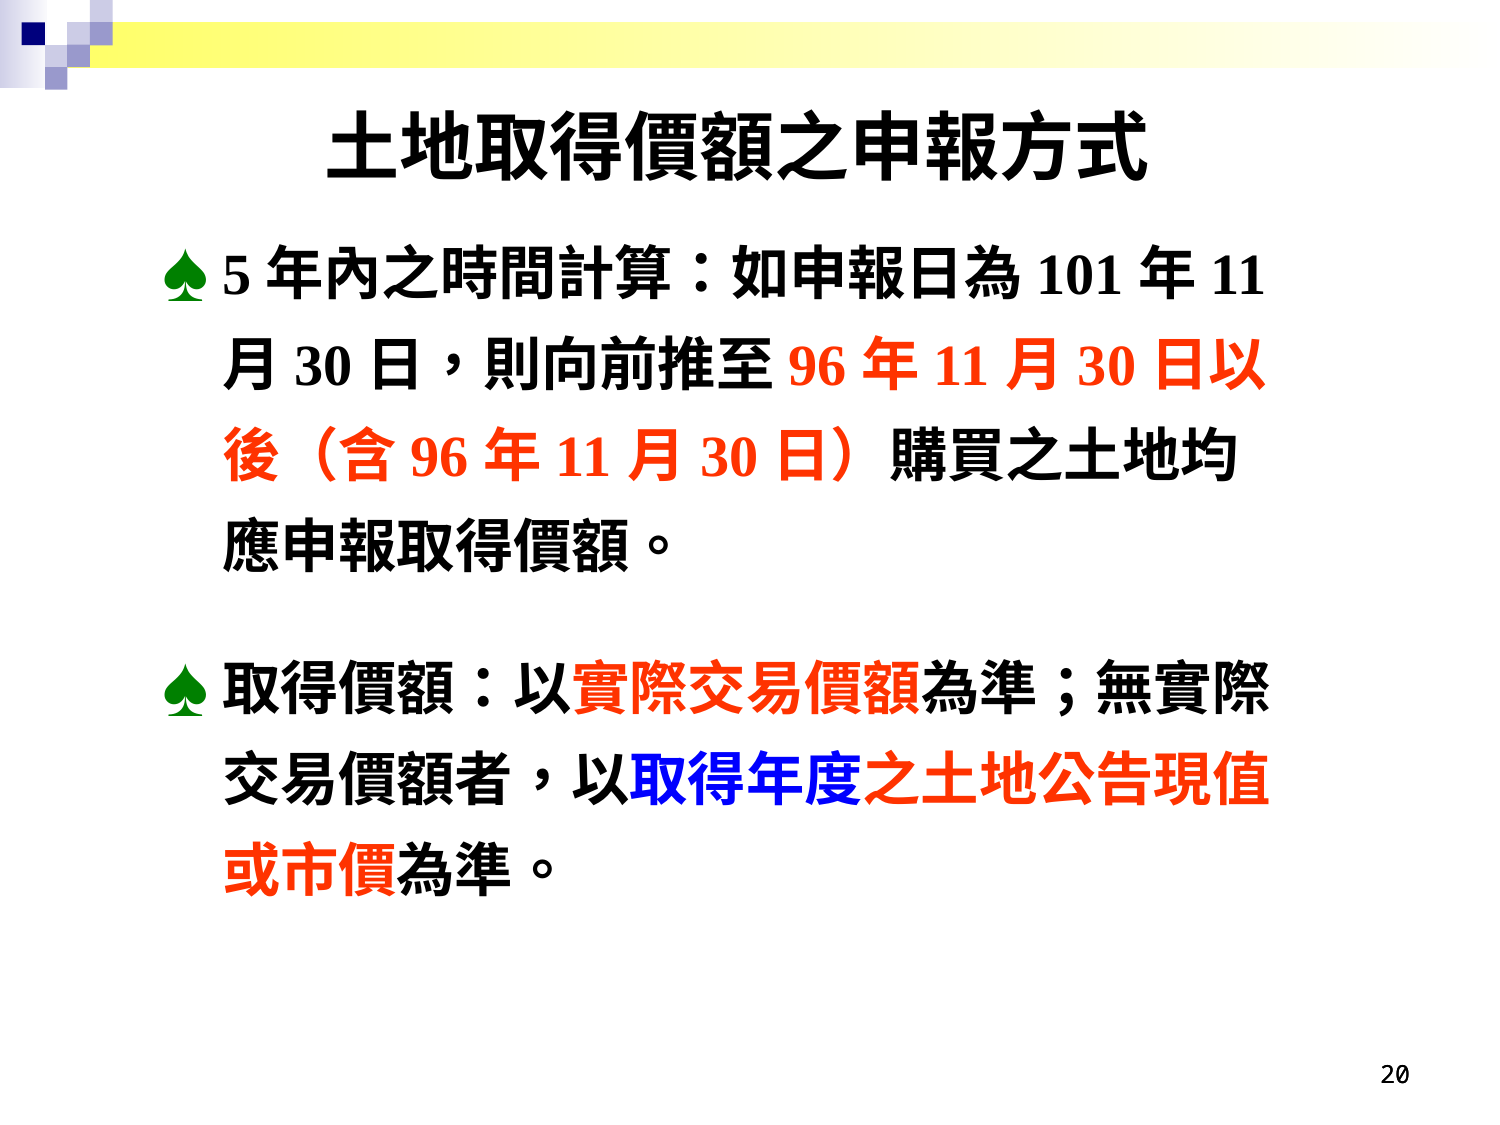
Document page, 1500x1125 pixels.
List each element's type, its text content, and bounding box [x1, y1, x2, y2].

text_box 5年內之時間計算：如申報日為101年11月30日，則向前推至96年11月30日以後（含96年11月30日）購買之土地均應申報取得價額。 取得價額：以實際交易價額為準；無實際交易價額者，以取得年度之土地公告現值或市價為準。 [147, 207, 1306, 912]
text_box <編號> [431, 22, 436, 67]
table_cell 楊小琳 [291, 22, 295, 67]
text_box <編號> [1074, 1025, 1426, 1101]
title 土地取得價額之申報方式 [147, 78, 1327, 212]
